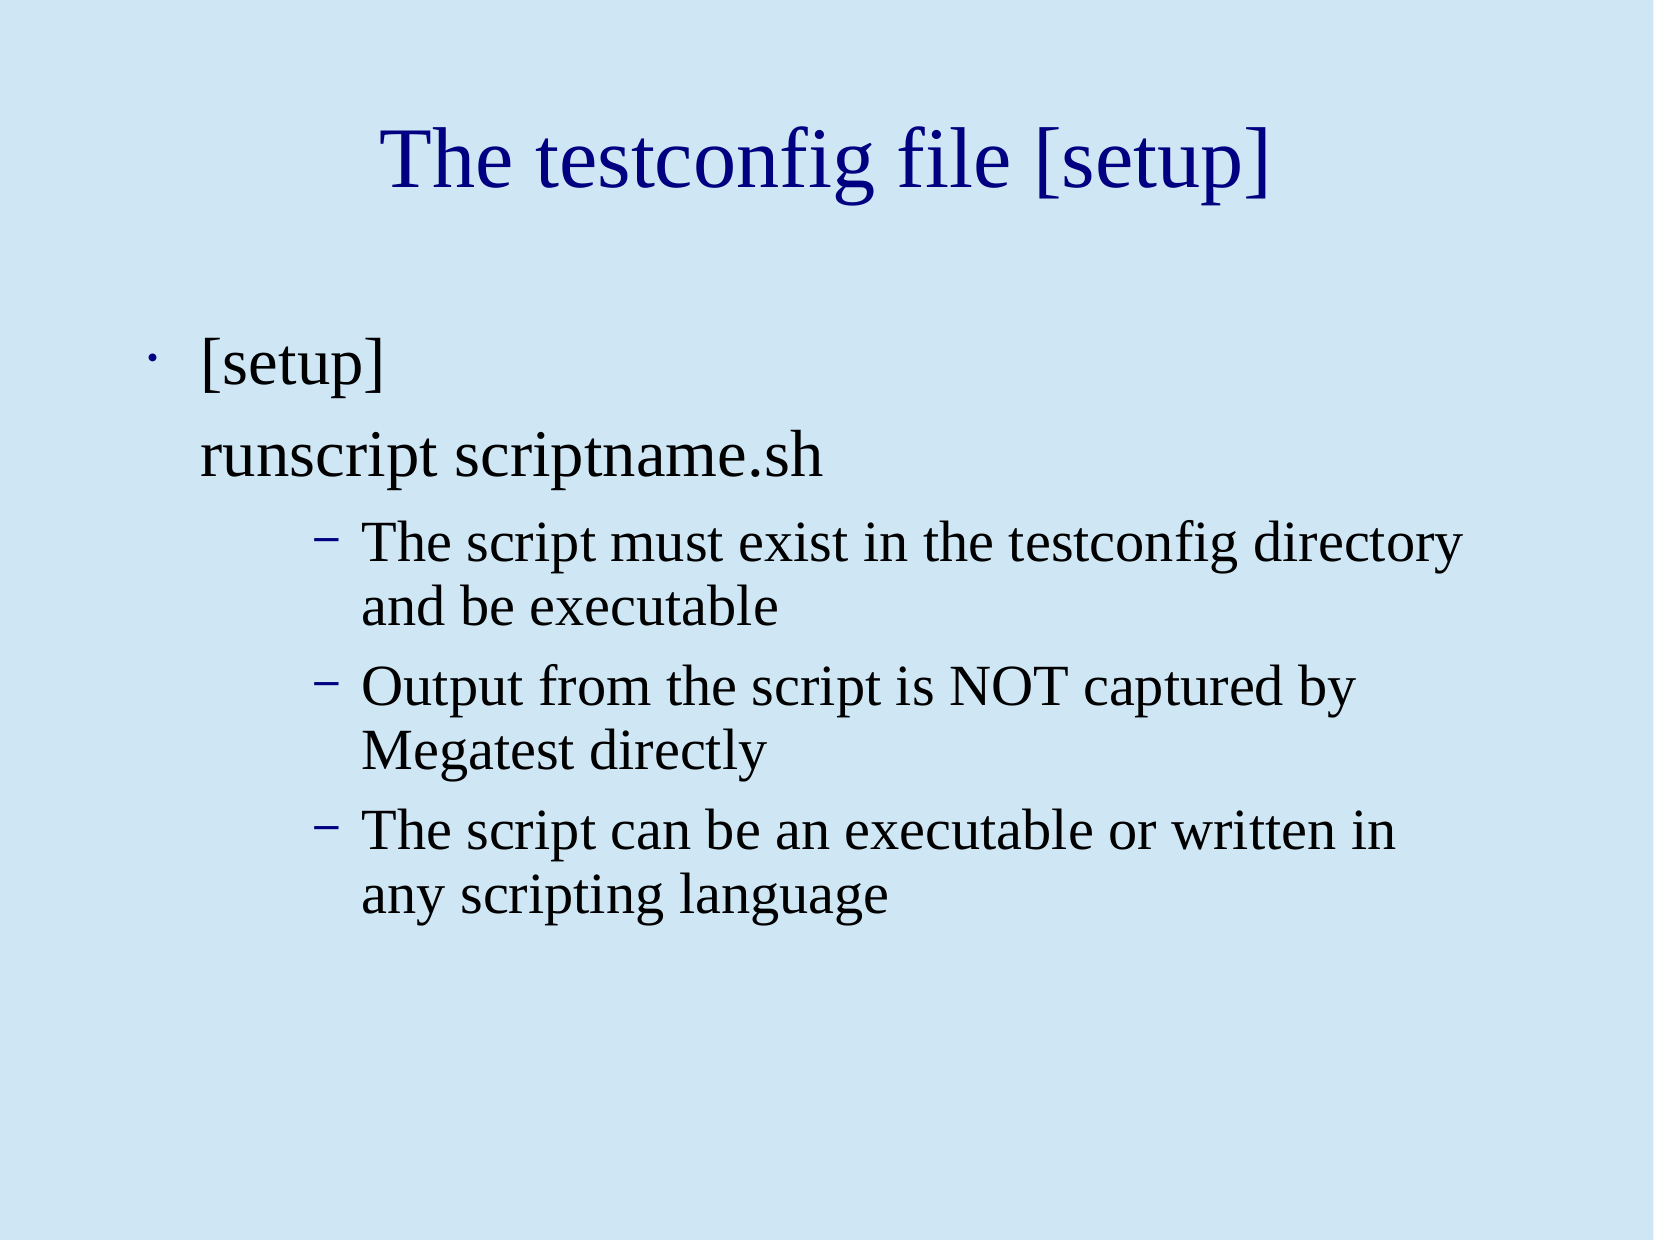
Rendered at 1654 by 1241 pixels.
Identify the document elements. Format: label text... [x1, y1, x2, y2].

title The testconfig file [setup] [82, 55, 1571, 263]
list [setup] runscript scriptname.sh The script must exist in the testconfig directory and be executable Output from the script is NOT captured by Megatest directly The script can be an executable or written in any scripting language [129, 324, 1489, 1045]
